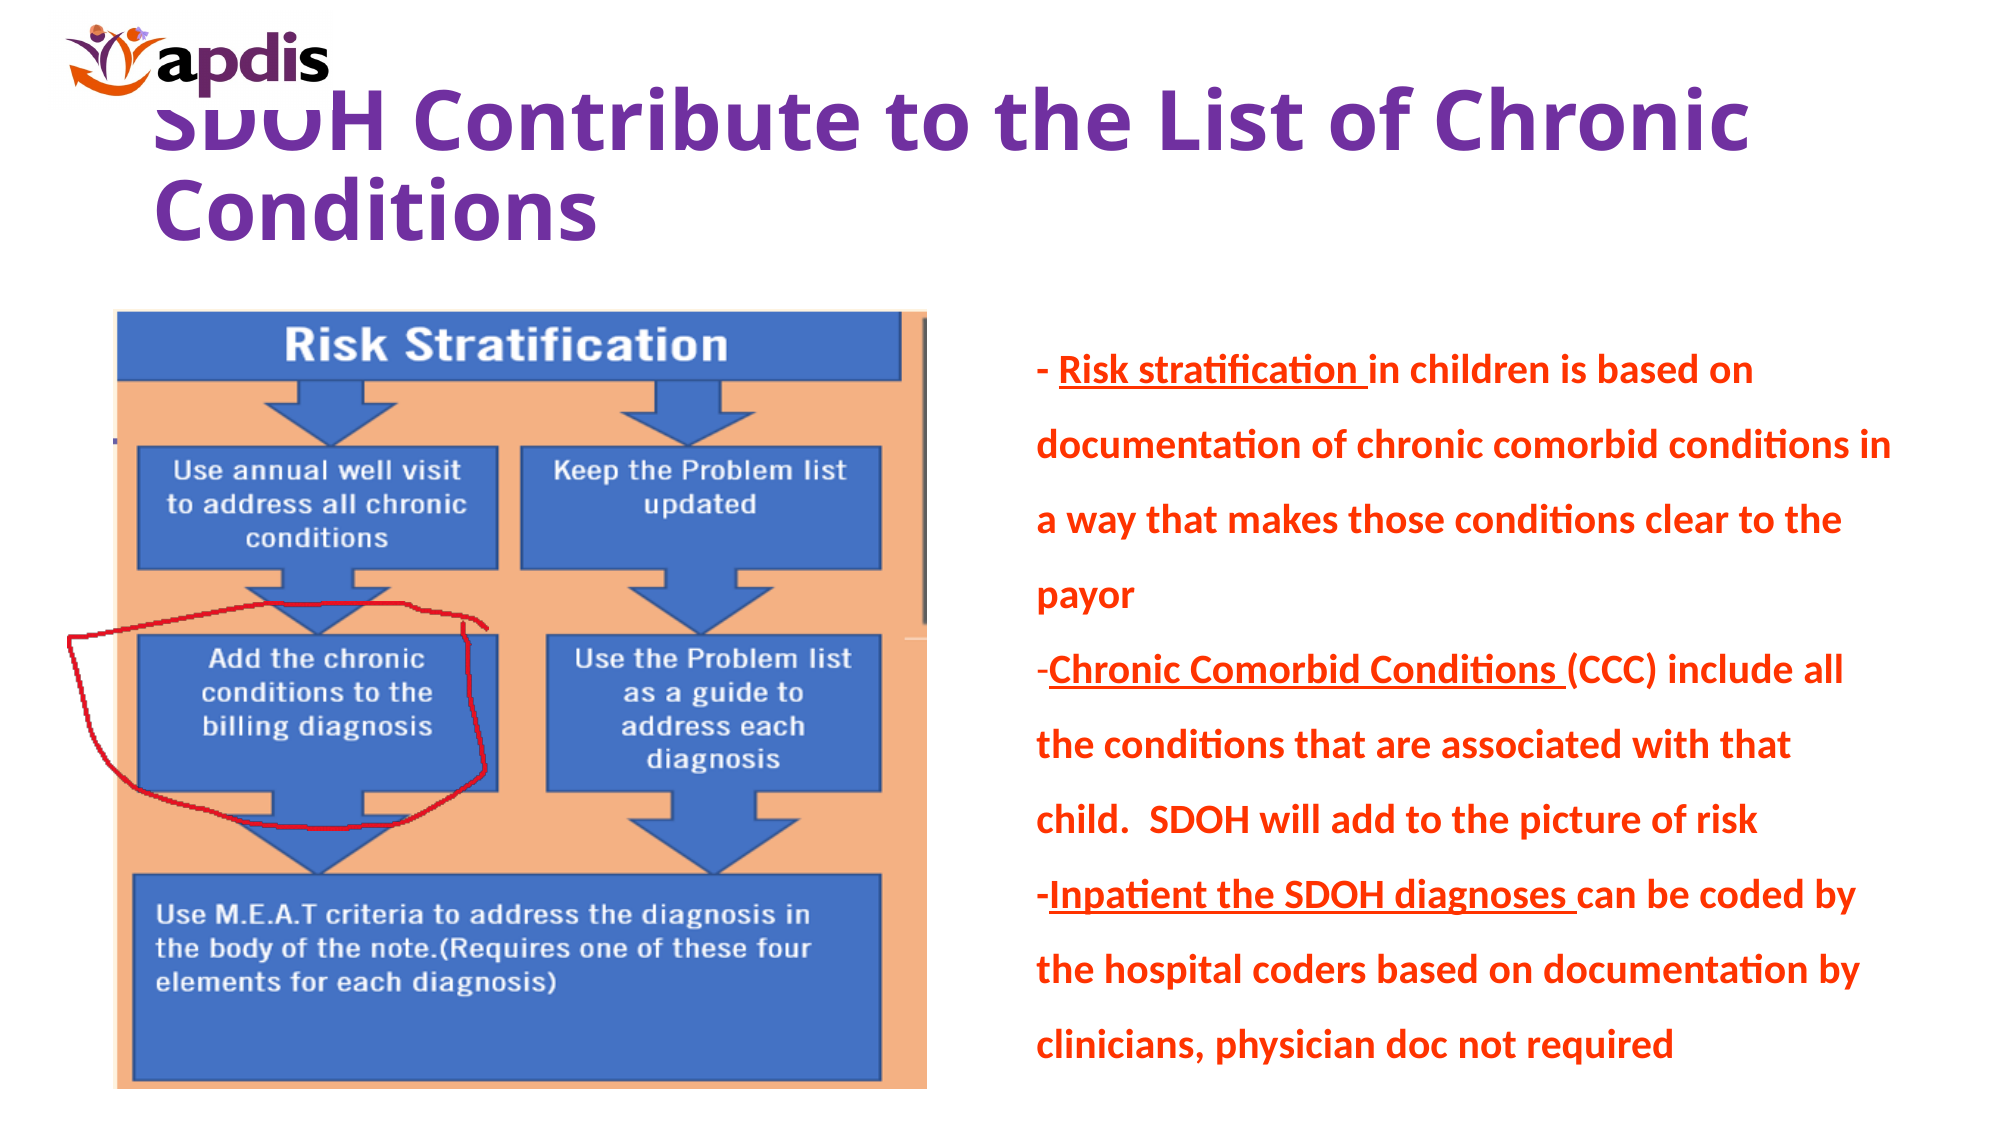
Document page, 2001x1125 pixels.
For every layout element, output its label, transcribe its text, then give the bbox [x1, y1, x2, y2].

text_box - Risk stratification in children is based on documentation of chronic comorbid conditions in a way that makes those conditions clear to the payor -Chronic Comorbid Conditions (CCC) include all the conditions that are associated with that child. SDOH will add to the picture of risk -Inpatient the SDOH diagnoses can be coded by the hospital coders based on documentation by clinicians, physician doc not required [1021, 309, 1908, 1125]
picture [48, 10, 333, 110]
title SDOH Contribute to the List of Chronic Conditions [137, 59, 1863, 278]
picture [67, 309, 927, 1089]
